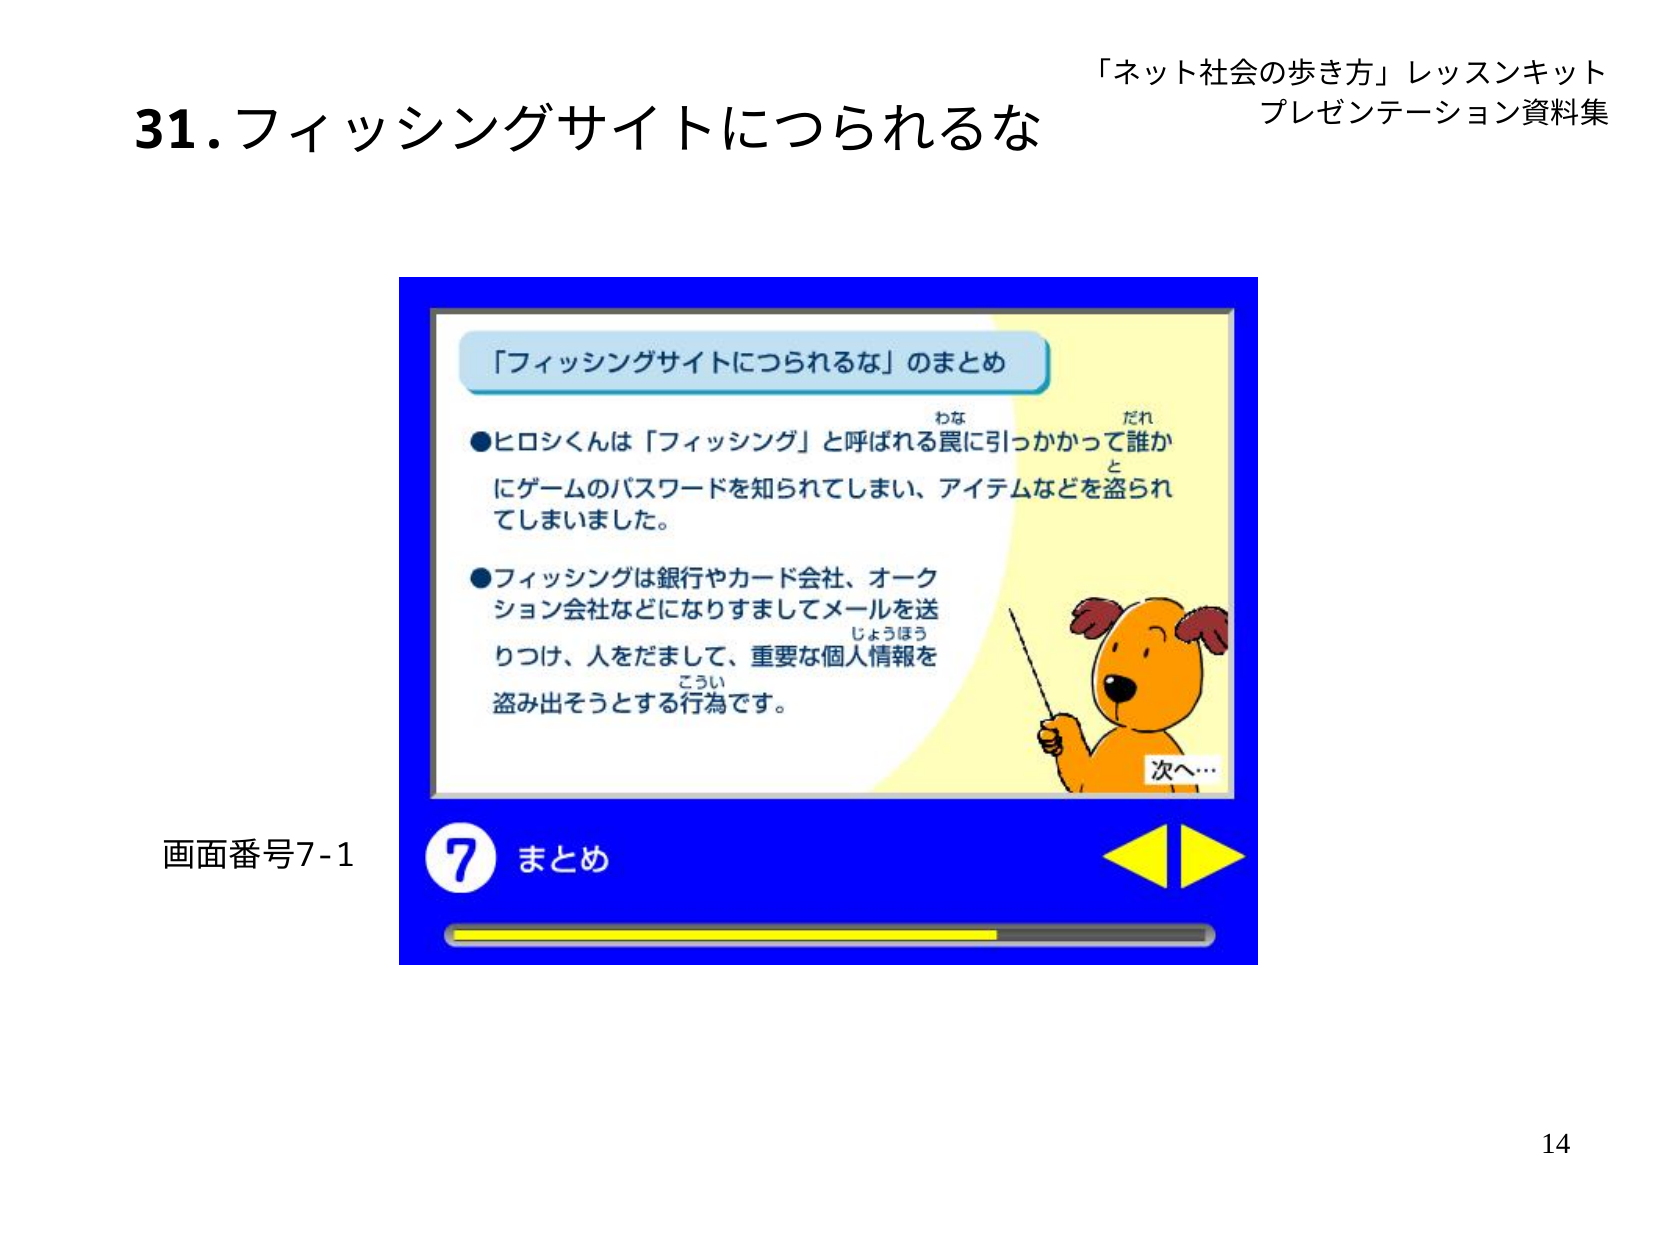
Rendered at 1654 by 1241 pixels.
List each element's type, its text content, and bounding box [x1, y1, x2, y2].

text_box 画面番号7-1 [147, 826, 384, 882]
text_box 「ネット社会の歩き方」レッスンキット プレゼンテーション資料集 [1062, 44, 1625, 139]
text_box 31.フィッシングサイトにつられるな [118, 88, 1093, 169]
picture [399, 277, 1258, 965]
